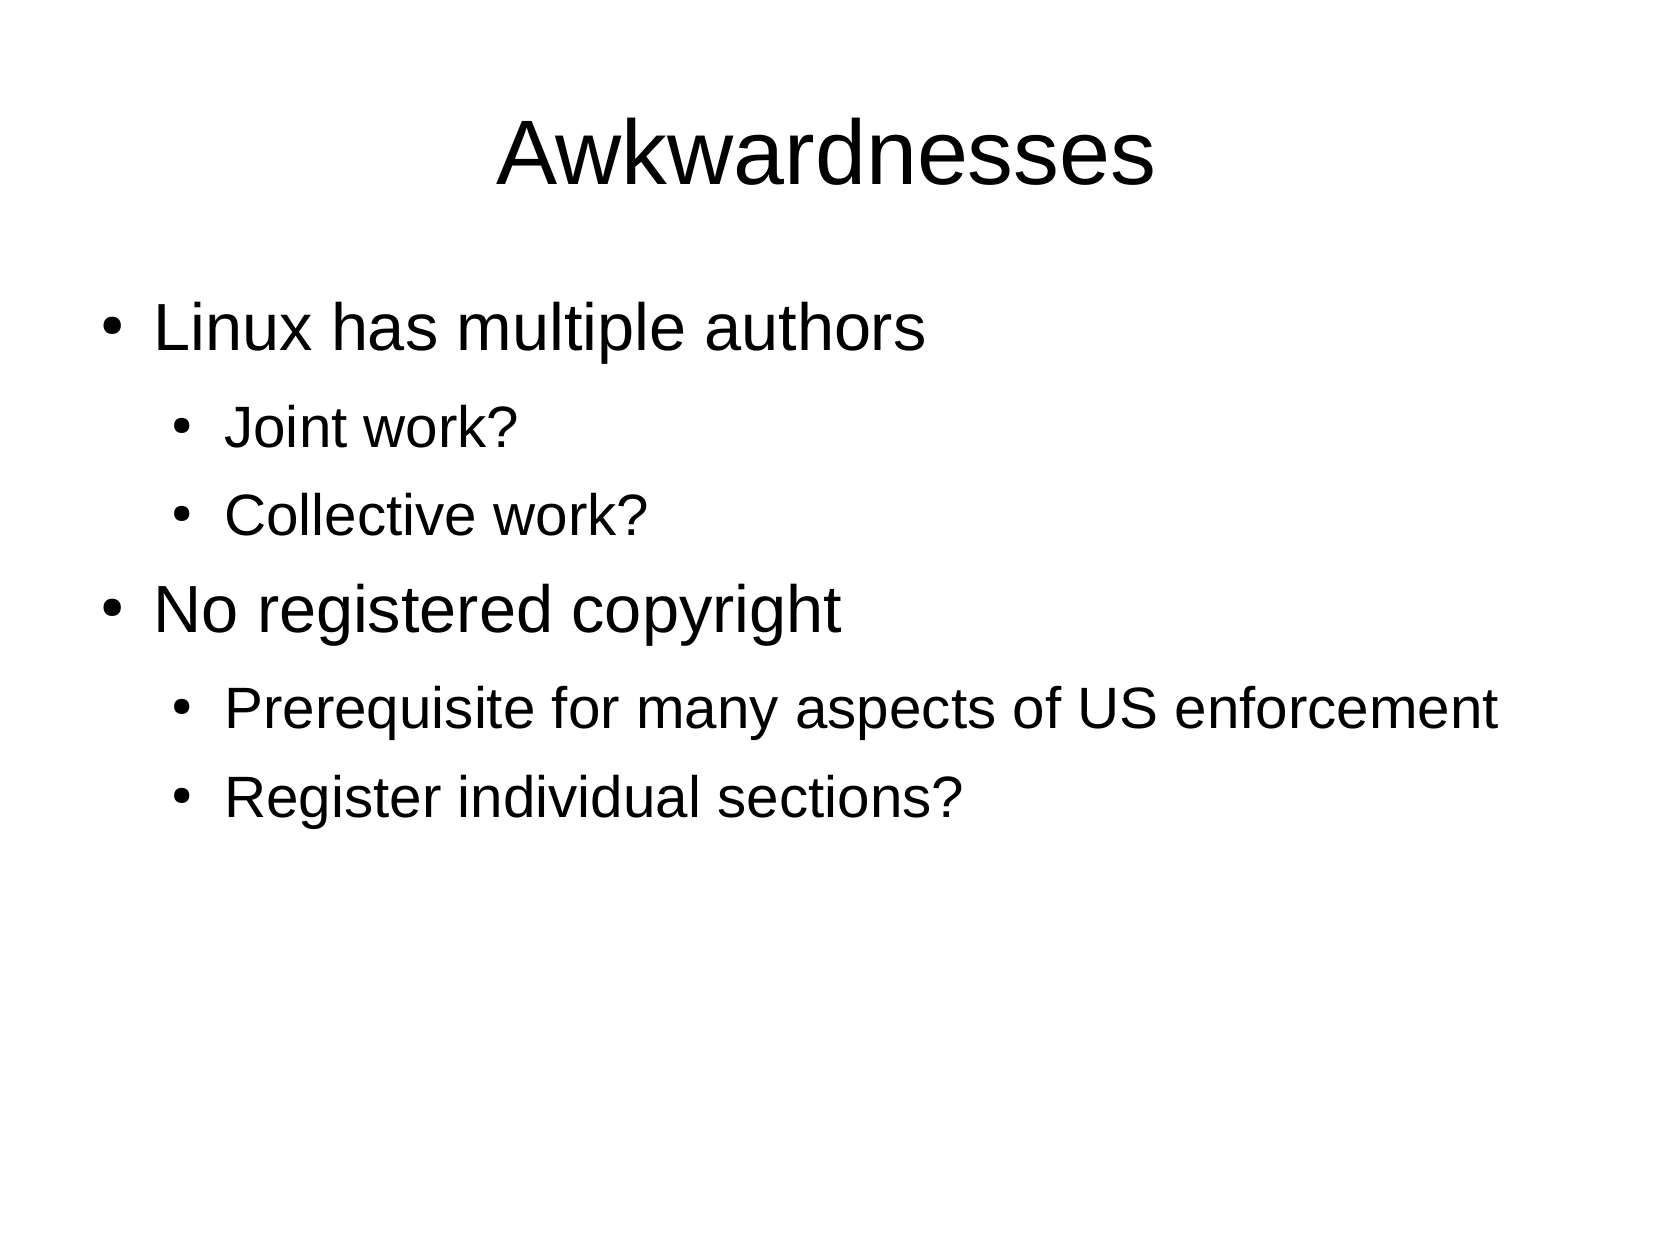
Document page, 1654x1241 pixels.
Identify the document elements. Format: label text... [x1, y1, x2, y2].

list Linux has multiple authors Joint work? Collective work? No registered copyright Prerequisite for many aspects of US enforcement Register individual sections? [82, 290, 1571, 1109]
title Awkwardnesses [82, 49, 1571, 257]
